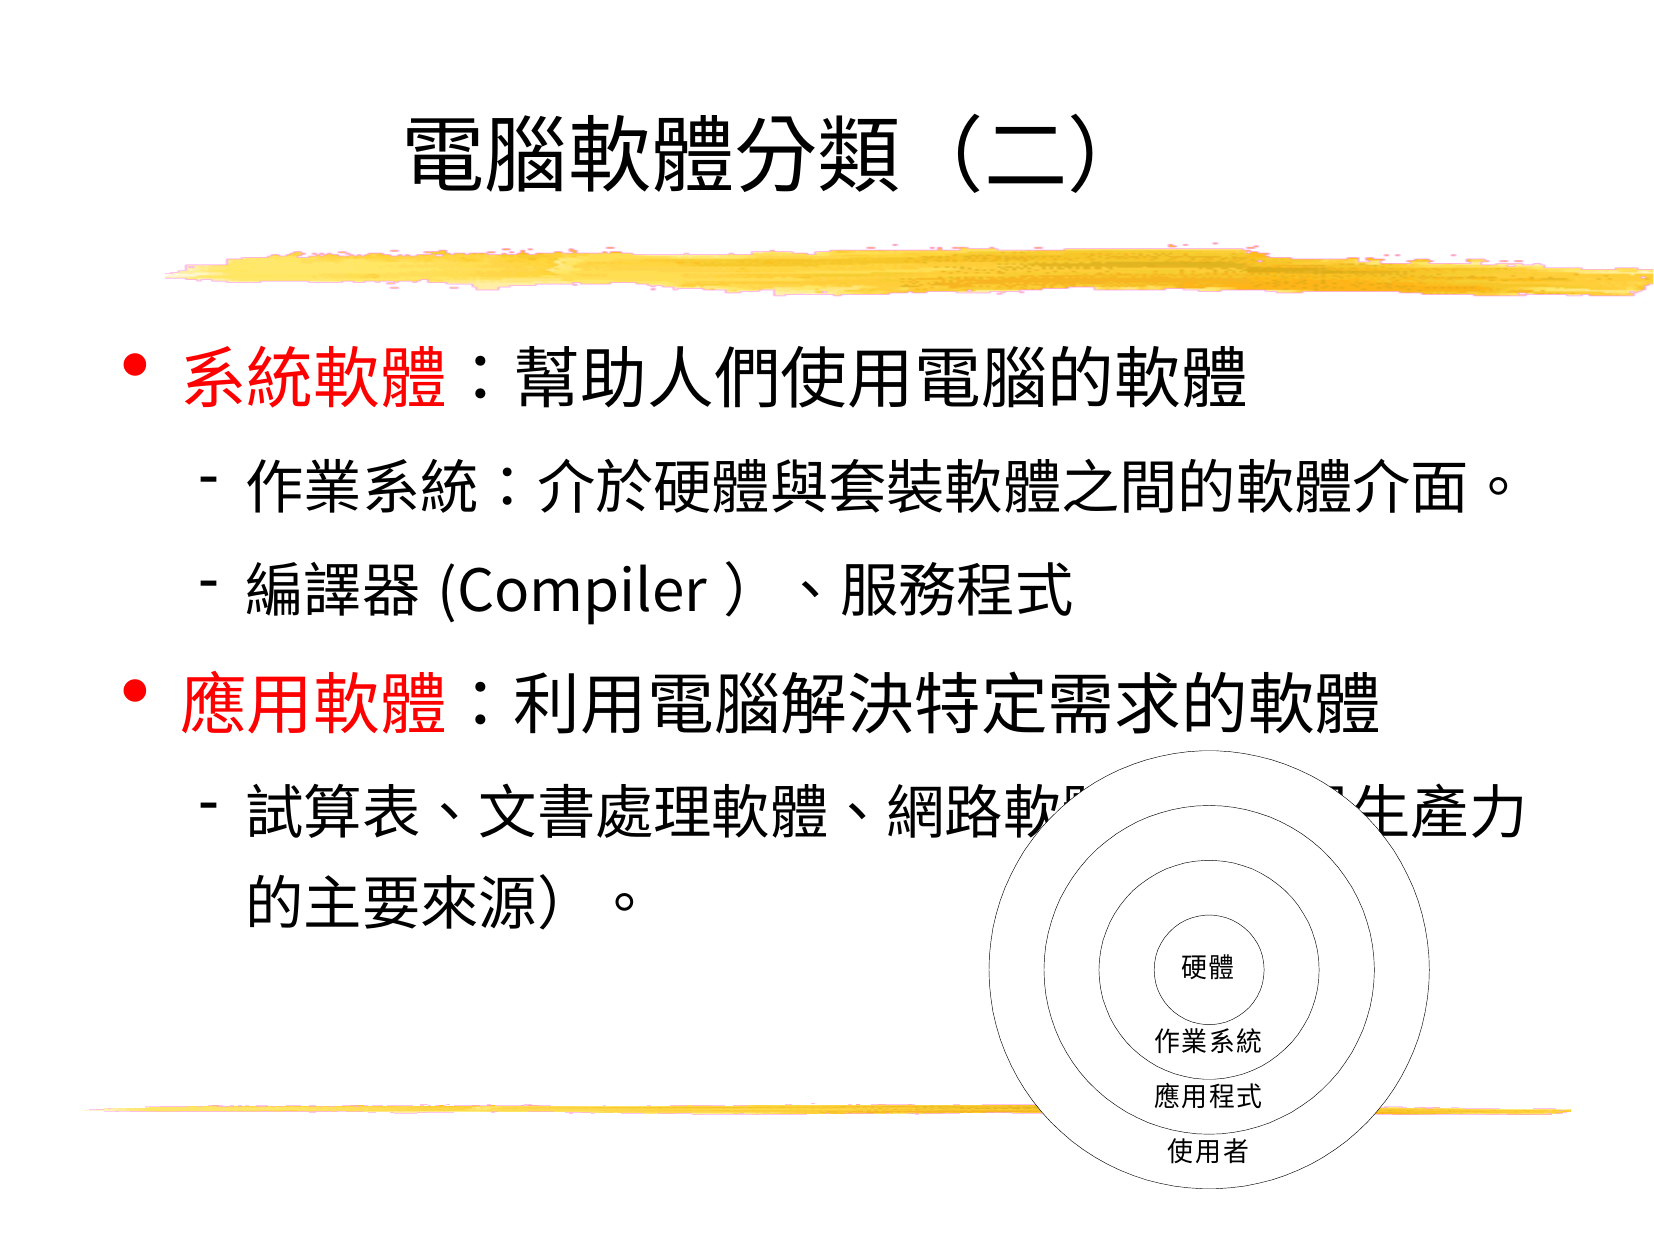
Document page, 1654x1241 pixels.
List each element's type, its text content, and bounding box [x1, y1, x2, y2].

picture [1431, 1102, 1571, 1117]
picture [82, 1102, 988, 1117]
list 系統軟體：幫助人們使用電腦的軟體 作業系統：介於硬體與套裝軟體之間的軟體介面。 編譯器(Compiler）、服務程式 應用軟體：利用電腦解決特定需求的軟體 試算表、文書處理軟體、網路軟體等等（是生產力的主要來源）。 [124, 316, 1570, 1062]
chart [988, 749, 1431, 1190]
title 電腦軟體分類（二） [73, 39, 1479, 249]
picture [165, 237, 1654, 308]
